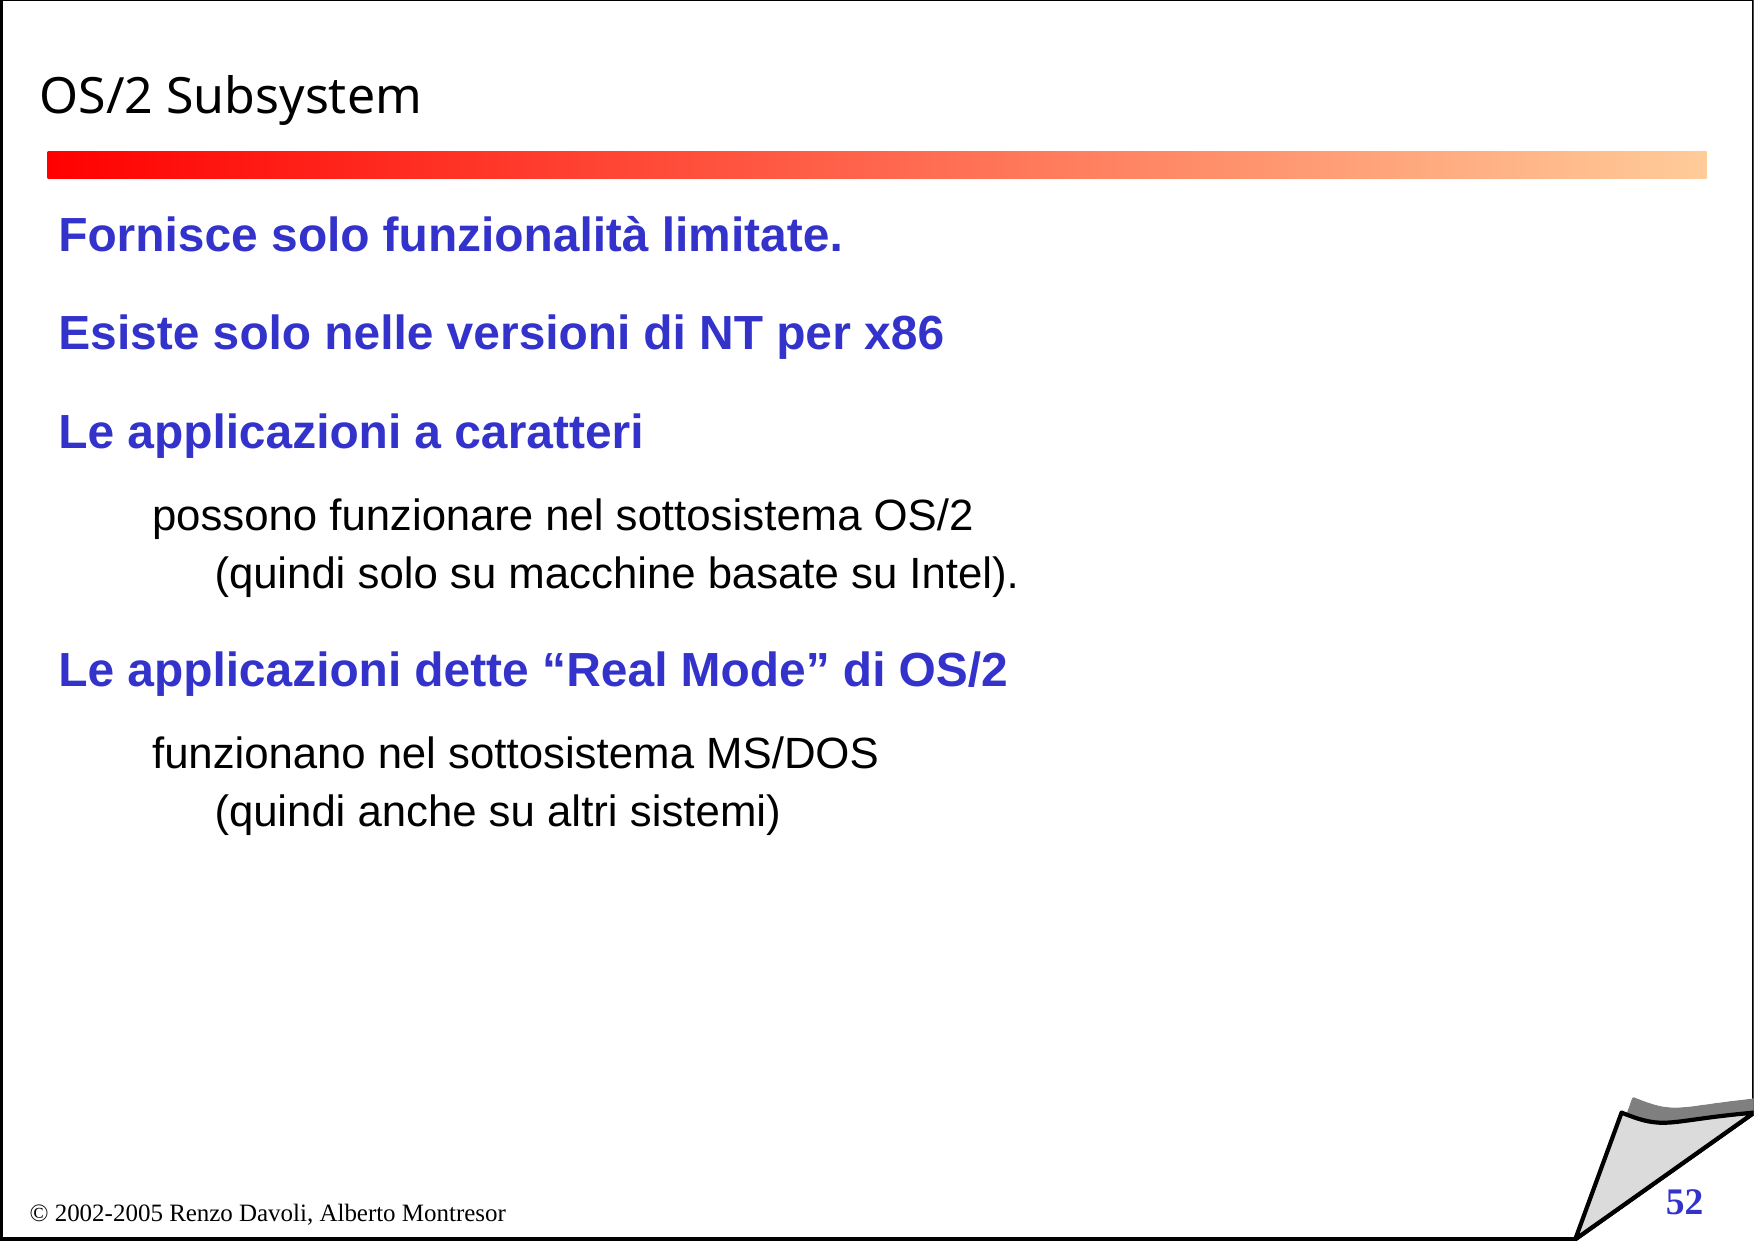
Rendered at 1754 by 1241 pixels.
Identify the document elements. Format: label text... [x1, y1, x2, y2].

list Fornisce solo funzionalità limitate. Esiste solo nelle versioni di NT per x86 Le applicazioni a caratteri possono funzionare nel sottosistema OS/2 (quindi solo su macchine basate su Intel). Le applicazioni dette “Real Mode” di OS/2 funzionano nel sottosistema MS/DOS (quindi anche su altri sistemi) [58, 206, 1695, 901]
title OS/2 Subsystem [40, 49, 1713, 144]
